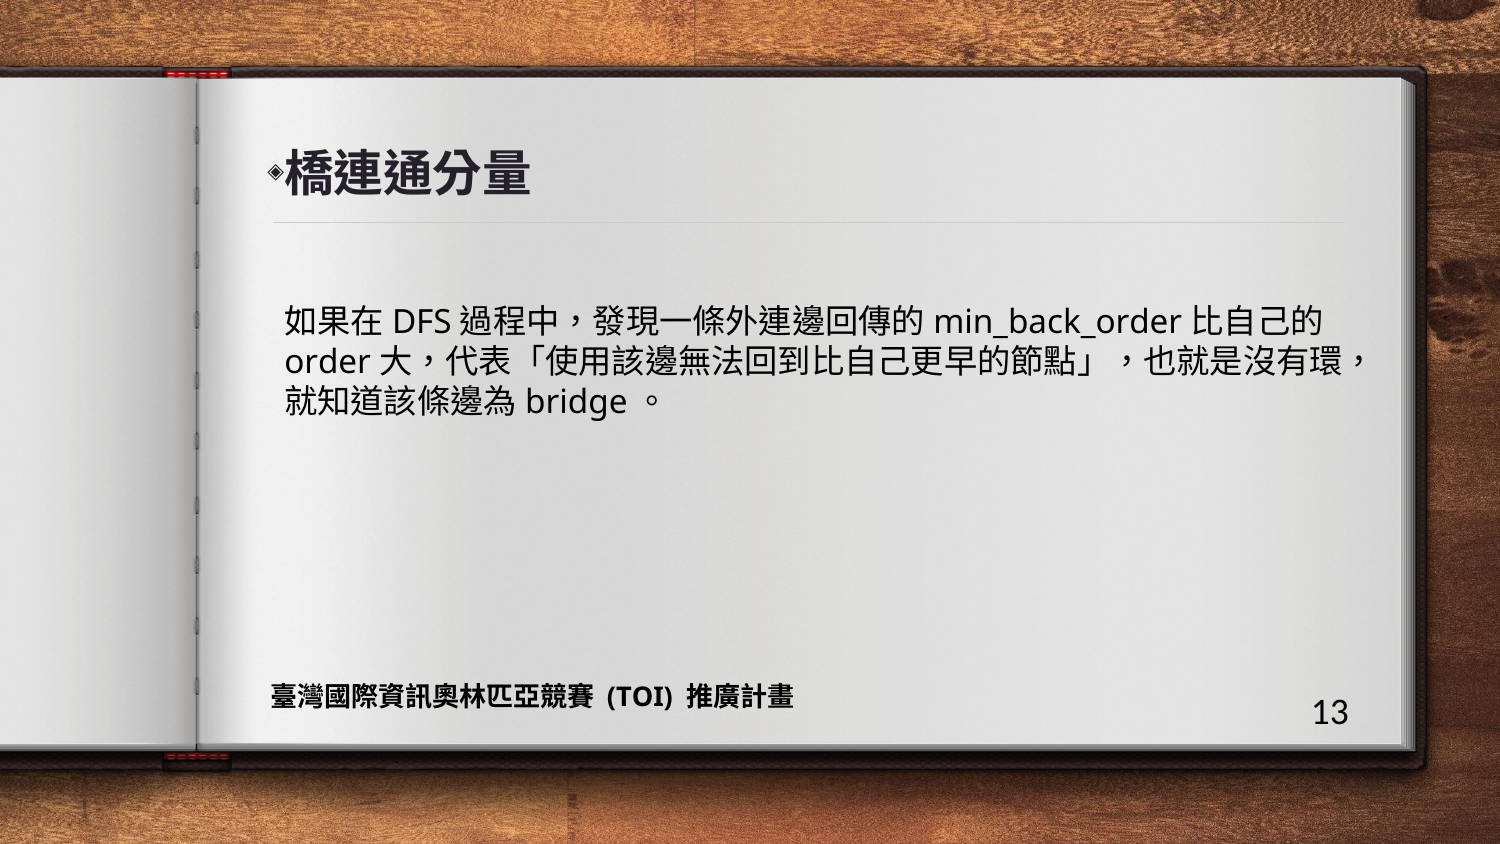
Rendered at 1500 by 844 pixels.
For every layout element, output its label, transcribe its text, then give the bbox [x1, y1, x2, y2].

list 橋連通分量 [252, 126, 1194, 216]
text_box [1295, 672, 1386, 737]
text_box 如果在DFS過程中，發現一條外連邊回傳的min_back_order比自己的order大，代表「使用該邊無法回到比自己更早的節點」，也就是沒有環，就知道該條邊為bridge。 [269, 293, 1367, 430]
